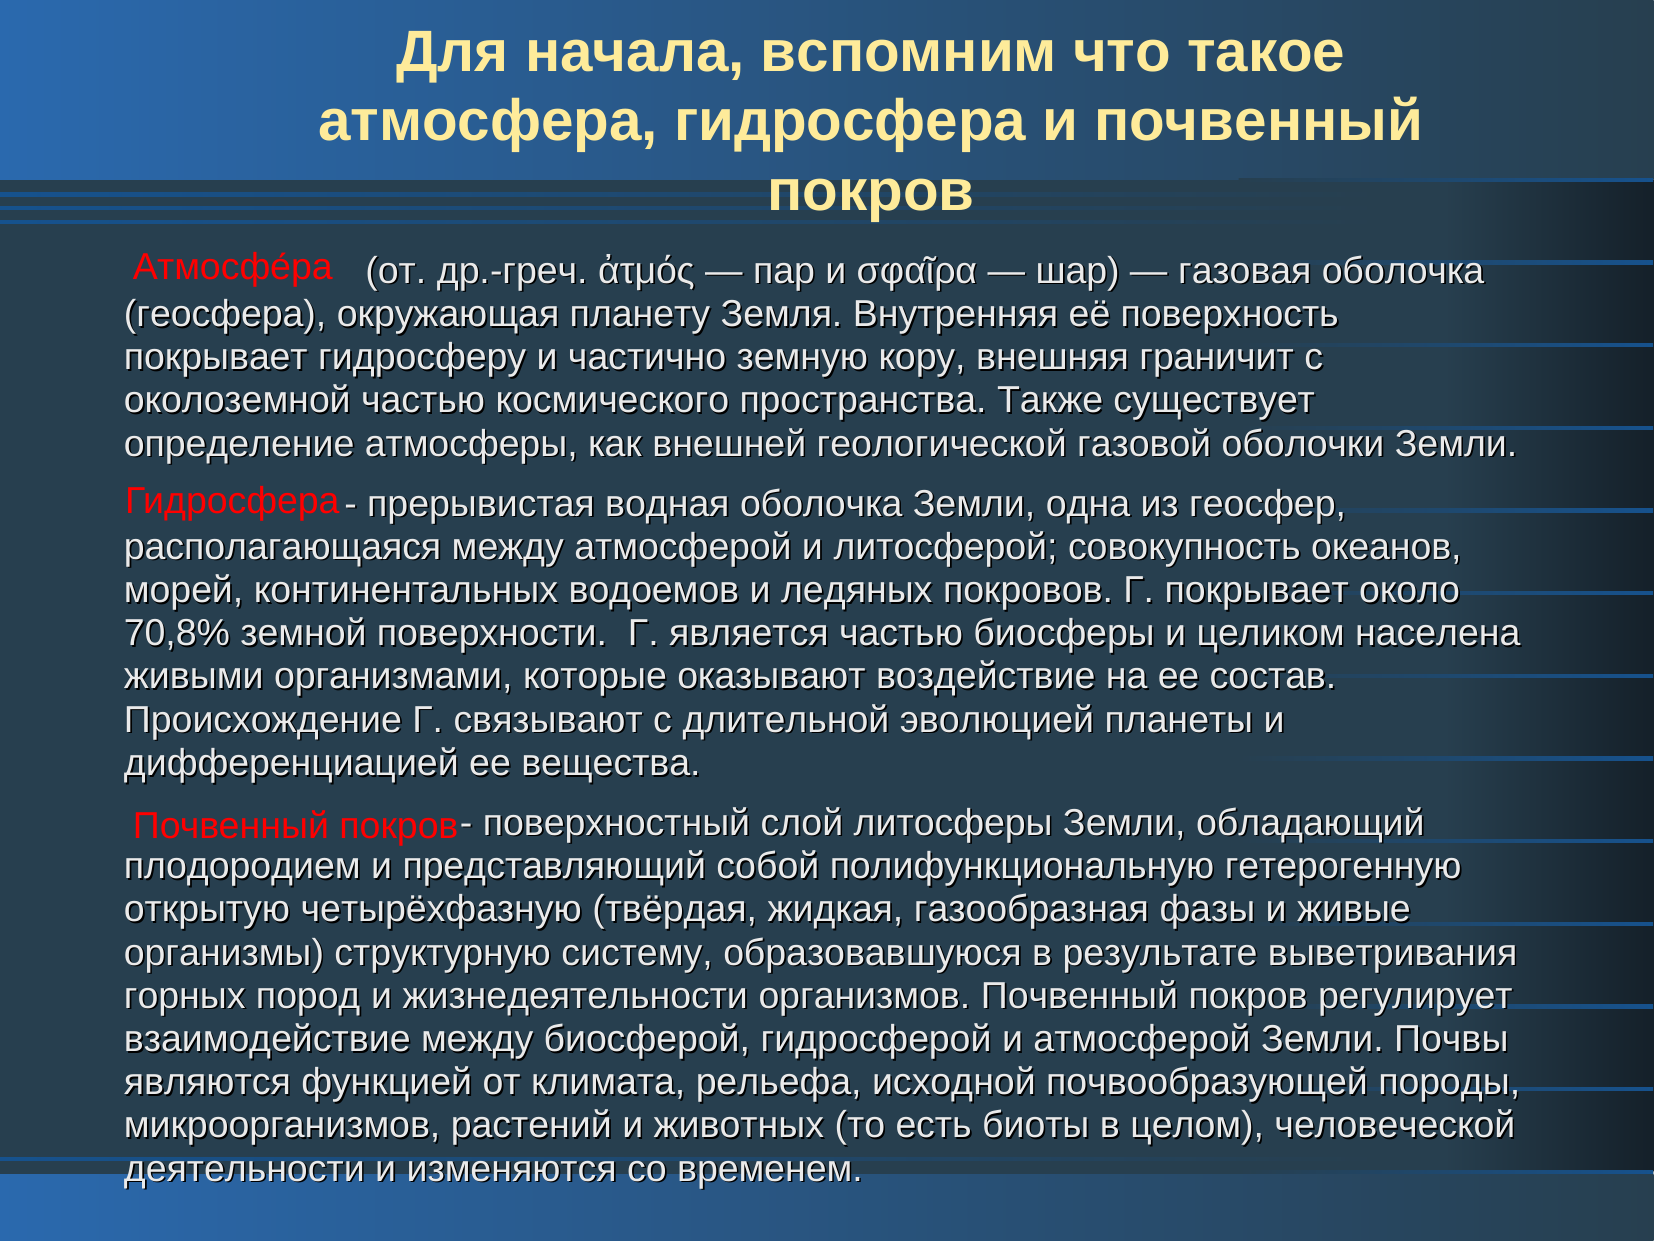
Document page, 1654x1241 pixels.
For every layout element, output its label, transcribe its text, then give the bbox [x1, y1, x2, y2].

text_box Почвенный покров [118, 797, 485, 855]
text_box Гидросфера [110, 472, 355, 530]
title Для начала, вспомним что такое атмосфера, гидросфера и почвенный покров [295, 0, 1447, 247]
list (от. др.-греч. ἀτμός — пар и σφαῖρα — шар) — газовая оболочка (геосфера), окружающая планету Земля. Внутренняя её поверхность покрывает гидросферу и частично земную кору, внешняя граничит с околоземной частью космического пространства. Также существует определение атмосферы, как внешней геологической газовой оболочки Земли. - прерывистая водная оболочка Земли, одна из геосфер, располагающаяся между атмосферой и литосферой; совокупность океанов, морей, континентальных водоемов и ледяных покровов. Г. покрывает около 70,8% земной поверхности. Г. является частью биосферы и целиком населена живыми организмами, которые оказывают воздействие на ее состав. Происхождение Г. связывают с длительной эволюцией планеты и дифференциацией ее вещества. - поверхностный слой литосферы Земли, обладающий плодородием и представляющий собой полифункциональную гетерогенную открытую четырёхфазную (твёрдая, жидкая, газообразная фазы и живые организмы) структурную систему, образовавшуюся в результате выветривания горных пород и жизнедеятельности организмов. Почвенный покров регулирует взаимодействие между биосферой, гидросферой и атмосферой Земли. Почвы являются функцией от климата, рельефа, исходной почвообразующей породы, микроорганизмов, растений и животных (то есть биоты в целом), человеческой деятельности и изменяются со временем. [123, 247, 1530, 1241]
text_box Атмосфе́ра [118, 238, 355, 296]
